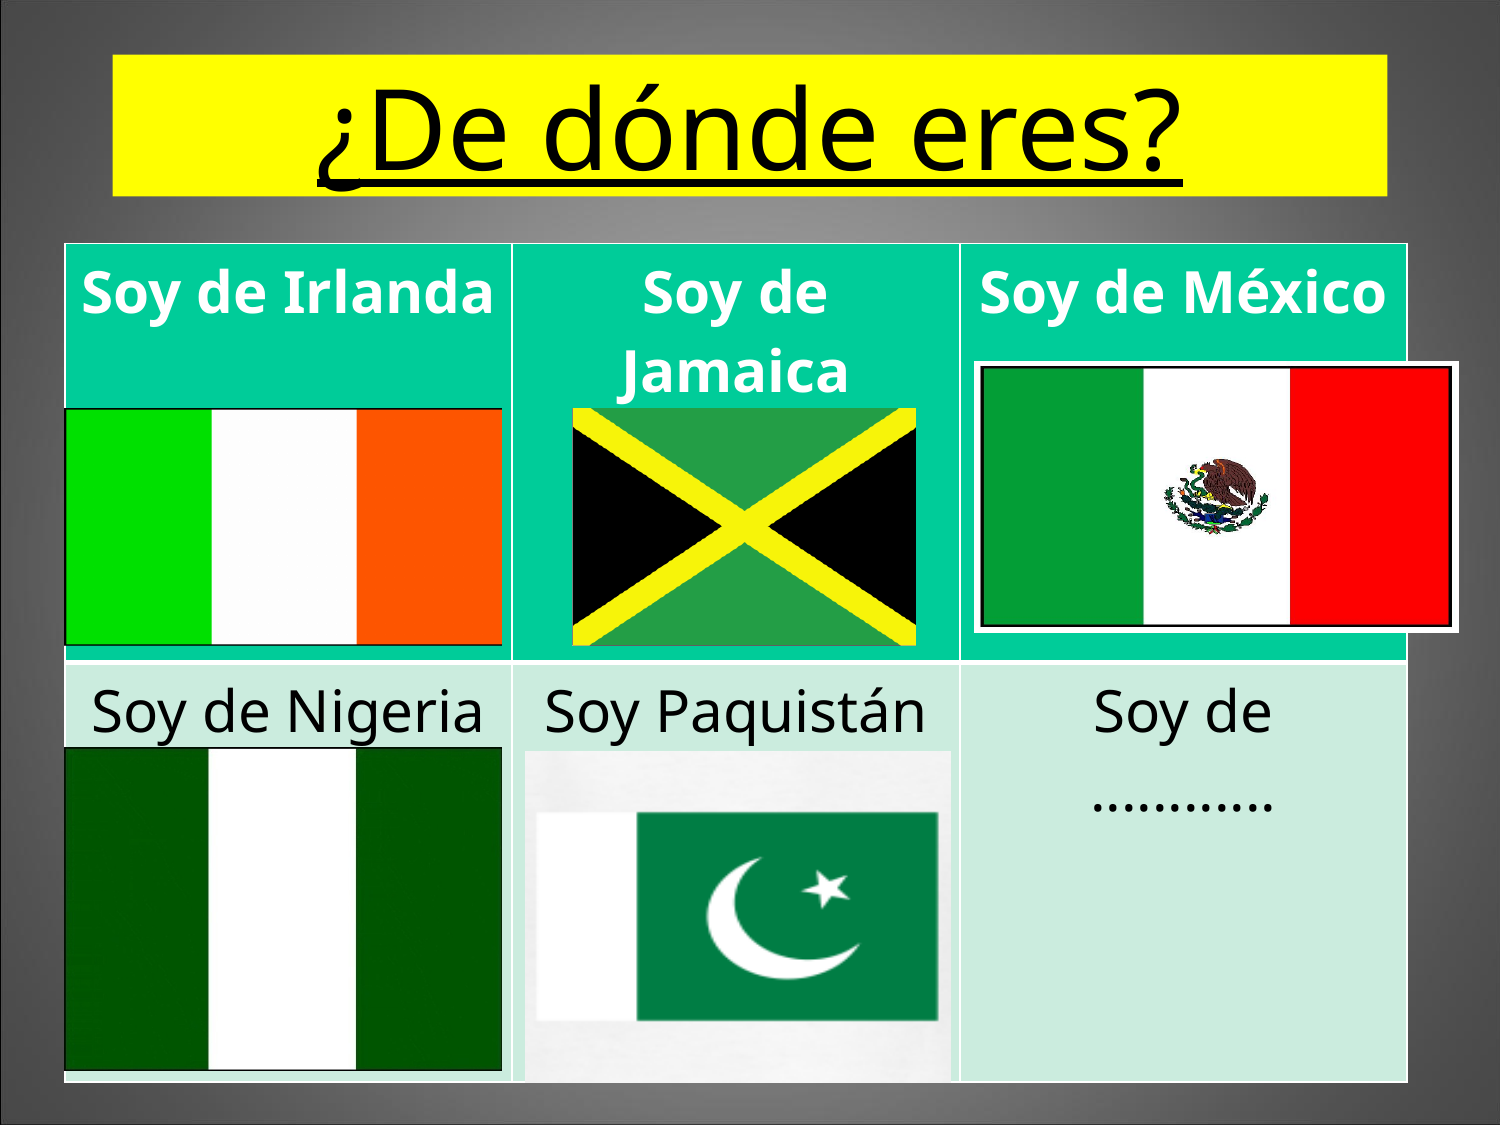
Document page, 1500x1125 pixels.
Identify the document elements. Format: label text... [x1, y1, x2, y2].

table_cell Soy Paquistán [513, 665, 959, 1081]
table_header Soy de México [961, 244, 1406, 660]
table_header Soy de Jamaica [513, 244, 959, 660]
table_header Soy de Irlanda [66, 244, 511, 660]
table_cell Soy de Nigeria [66, 665, 511, 1081]
table_cell Soy de ............ [961, 665, 1406, 1081]
picture [0, 0, 1500, 1125]
title ¿De dónde eres? [112, 54, 1388, 197]
